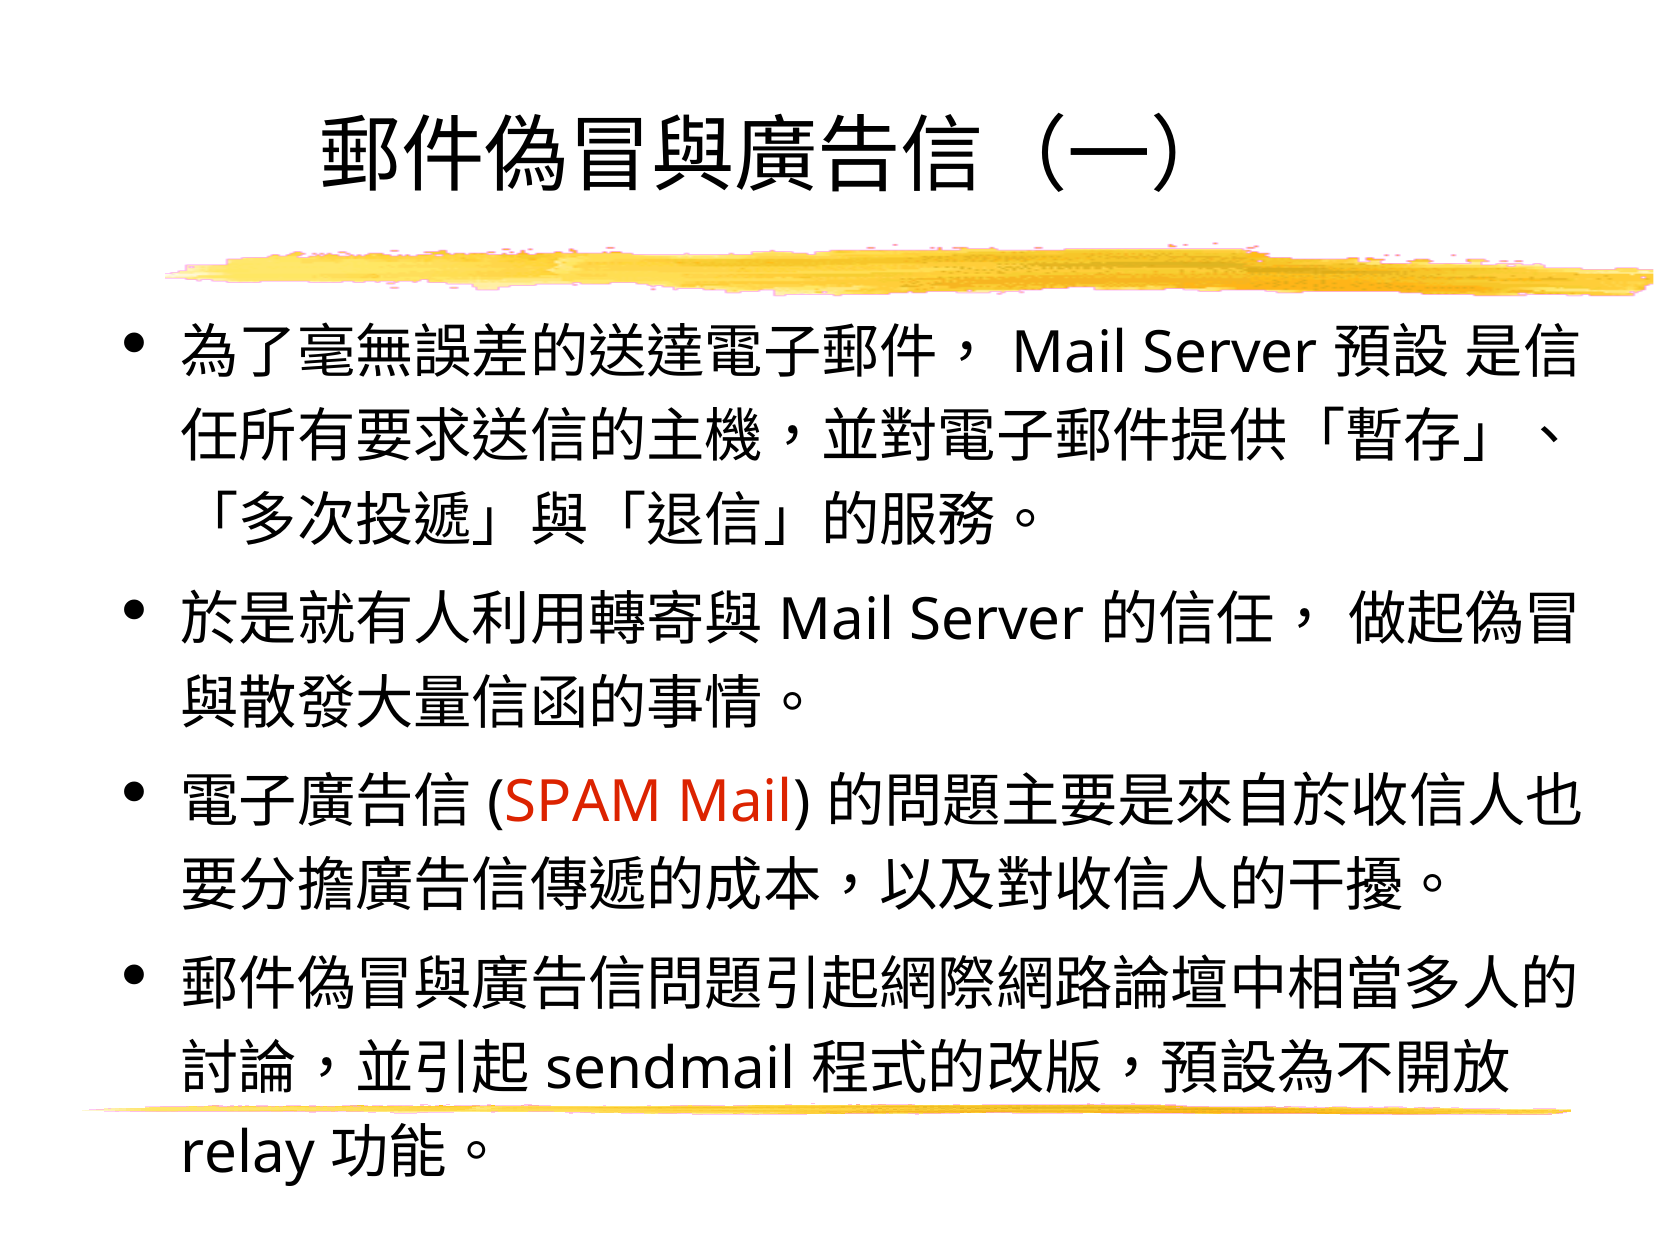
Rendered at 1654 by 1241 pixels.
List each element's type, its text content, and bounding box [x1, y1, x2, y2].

picture [165, 237, 1654, 308]
picture [82, 1102, 1571, 1117]
title 郵件偽冒與廣告信（一） [73, 41, 1479, 249]
list 為了毫無誤差的送達電子郵件，Mail Server預設 是信任所有要求送信的主機，並對電子郵件提供「暫存」、「多次投遞」與「退信」的服務。 於是就有人利用轉寄與Mail Server的信任， 做起偽冒與散發大量信函的事情。 電子廣告信(SPAM Mail)的問題主要是來自於收信人也要分擔廣告信傳遞的成本，以及對收信人的干擾。 郵件偽冒與廣告信問題引起網際網路論壇中相當多人的討論，並引起sendmail程式的改版，預設為不開放relay功能。 [124, 305, 1595, 1067]
